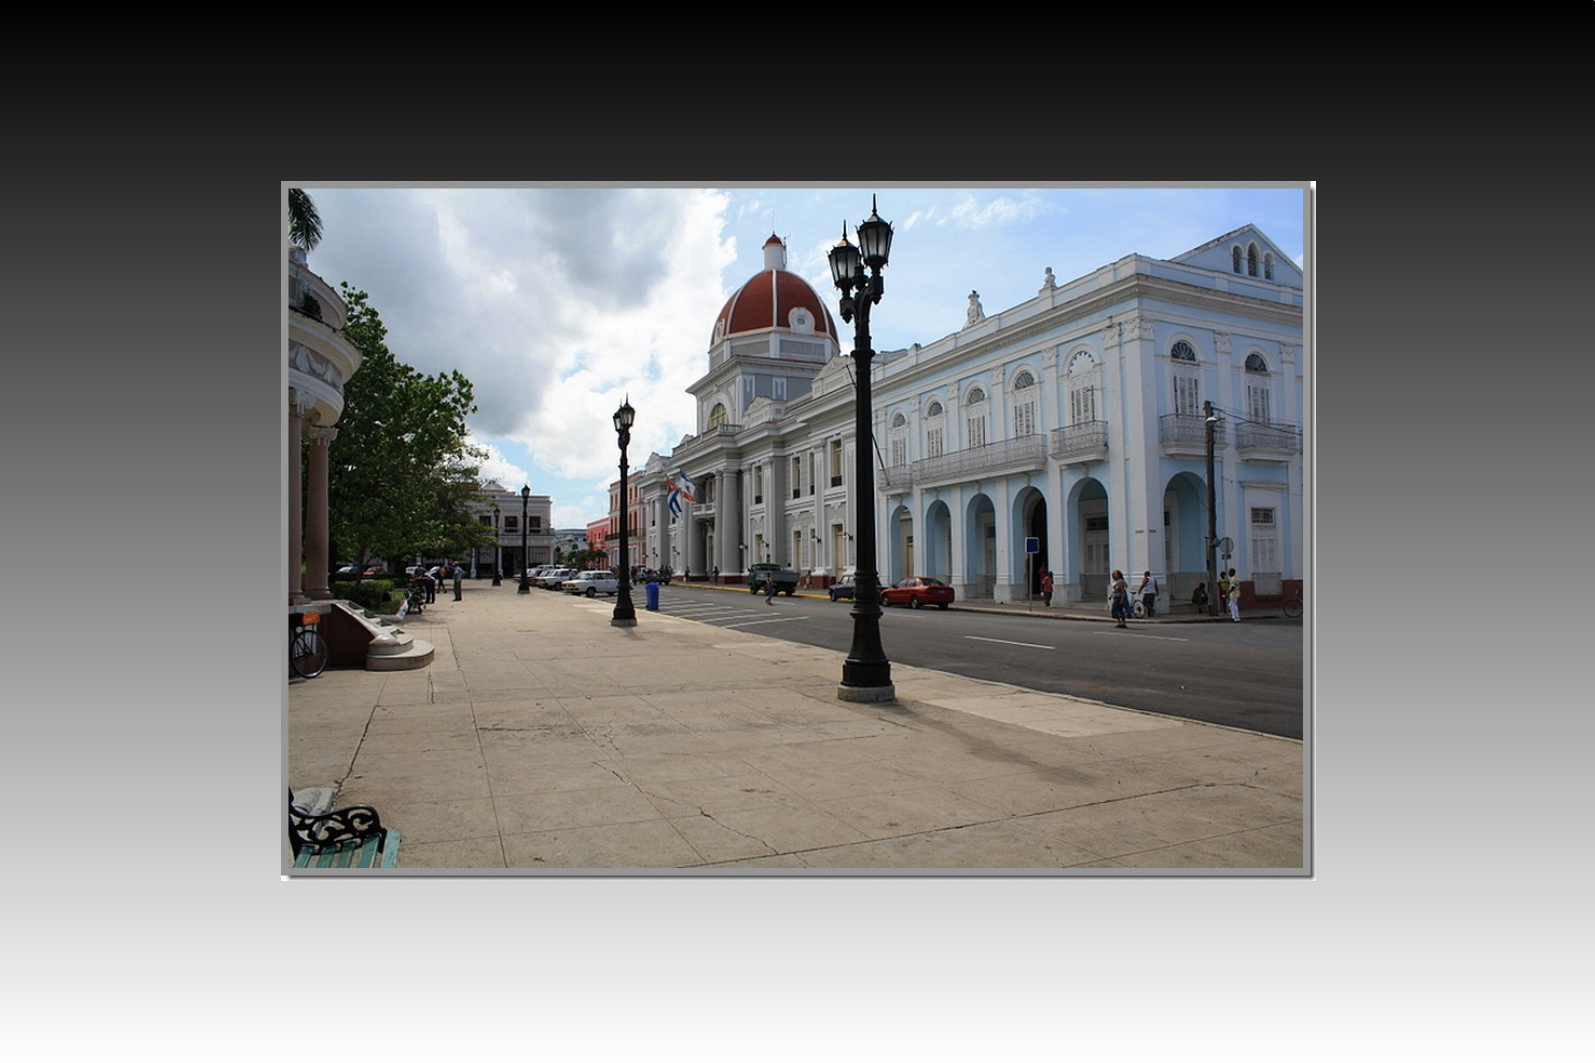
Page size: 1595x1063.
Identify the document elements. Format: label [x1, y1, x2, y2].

picture [281, 181, 1316, 881]
